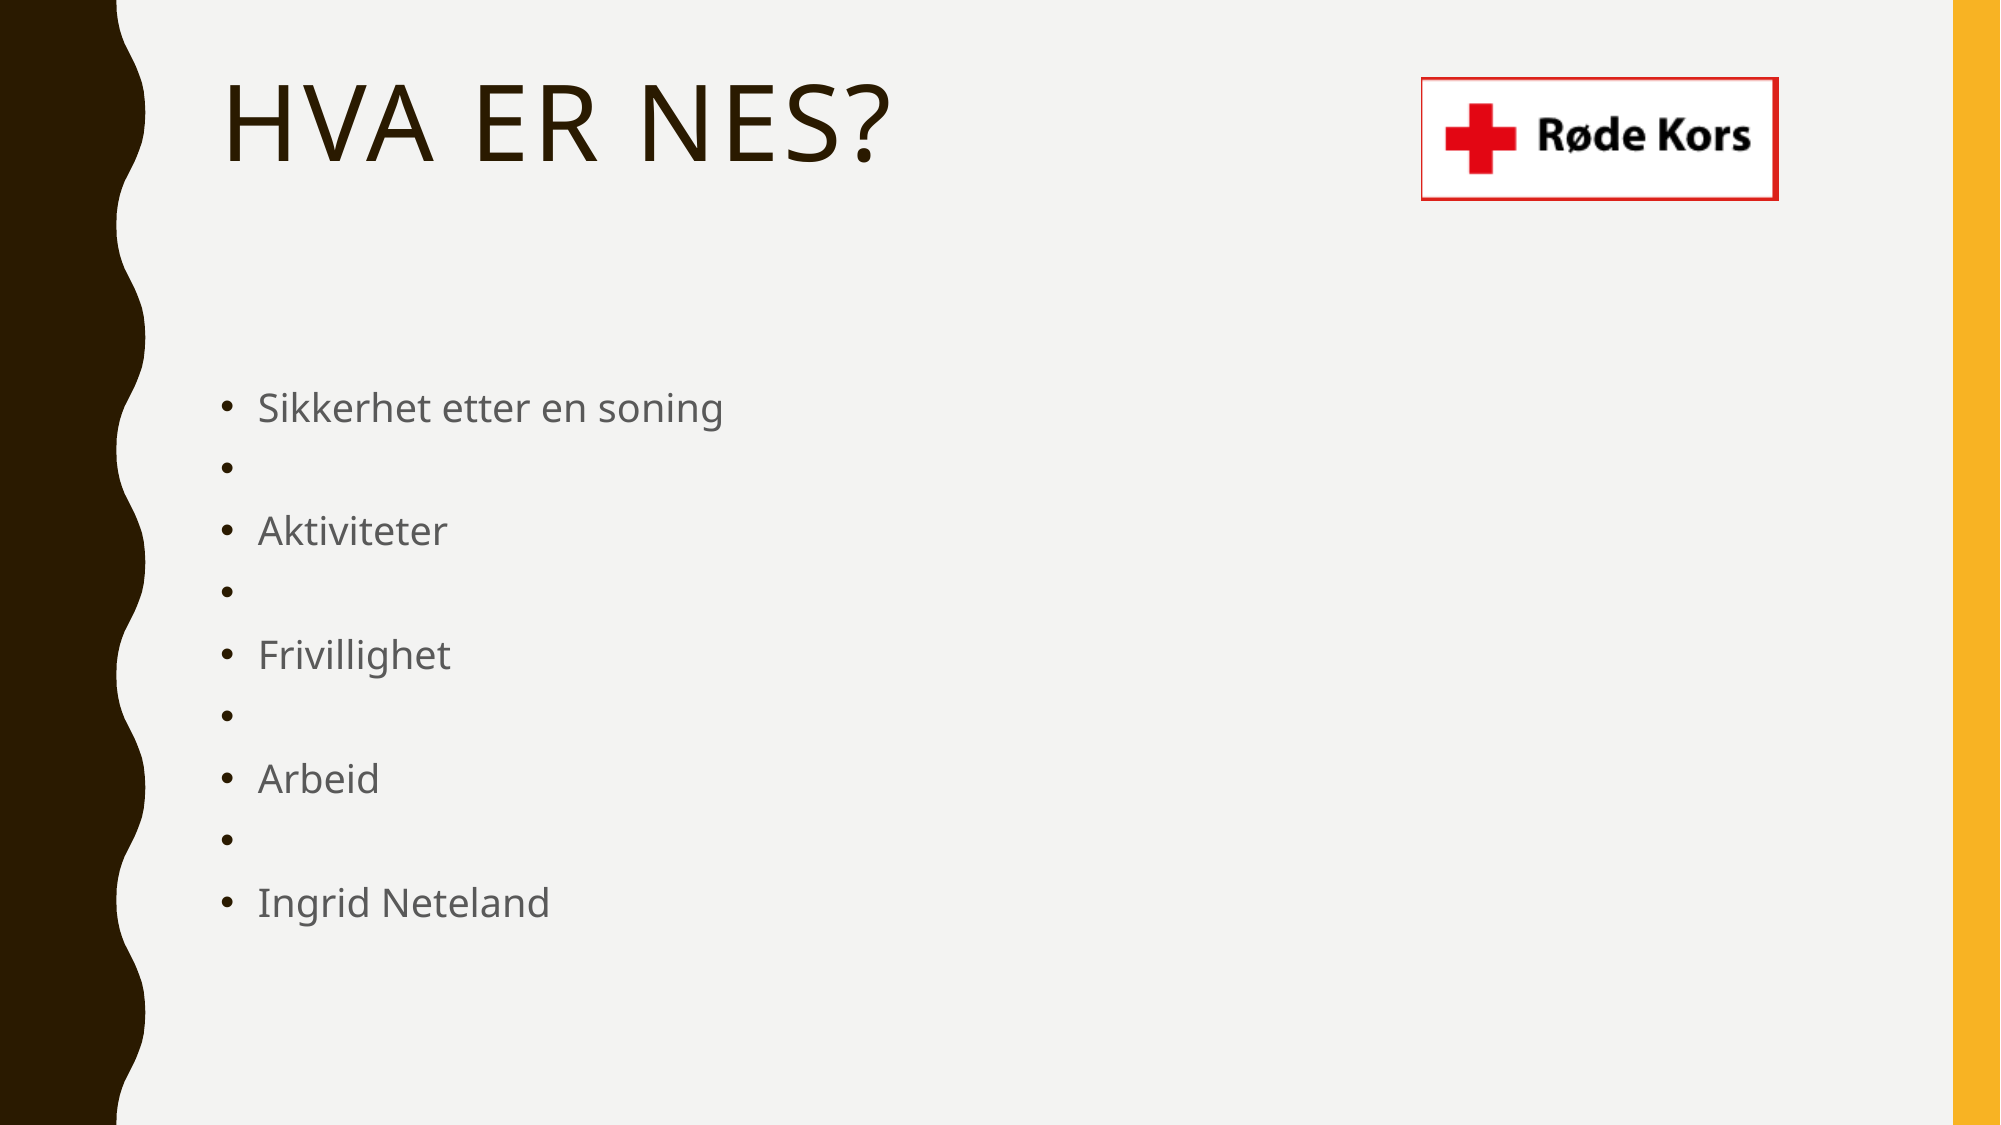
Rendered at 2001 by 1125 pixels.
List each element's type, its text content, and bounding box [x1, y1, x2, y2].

title Hva er NES? [205, 62, 1876, 308]
picture [1421, 77, 1779, 201]
list Sikkerhet etter en soning Aktiviteter Frivillighet Arbeid Ingrid Neteland [205, 375, 1876, 965]
